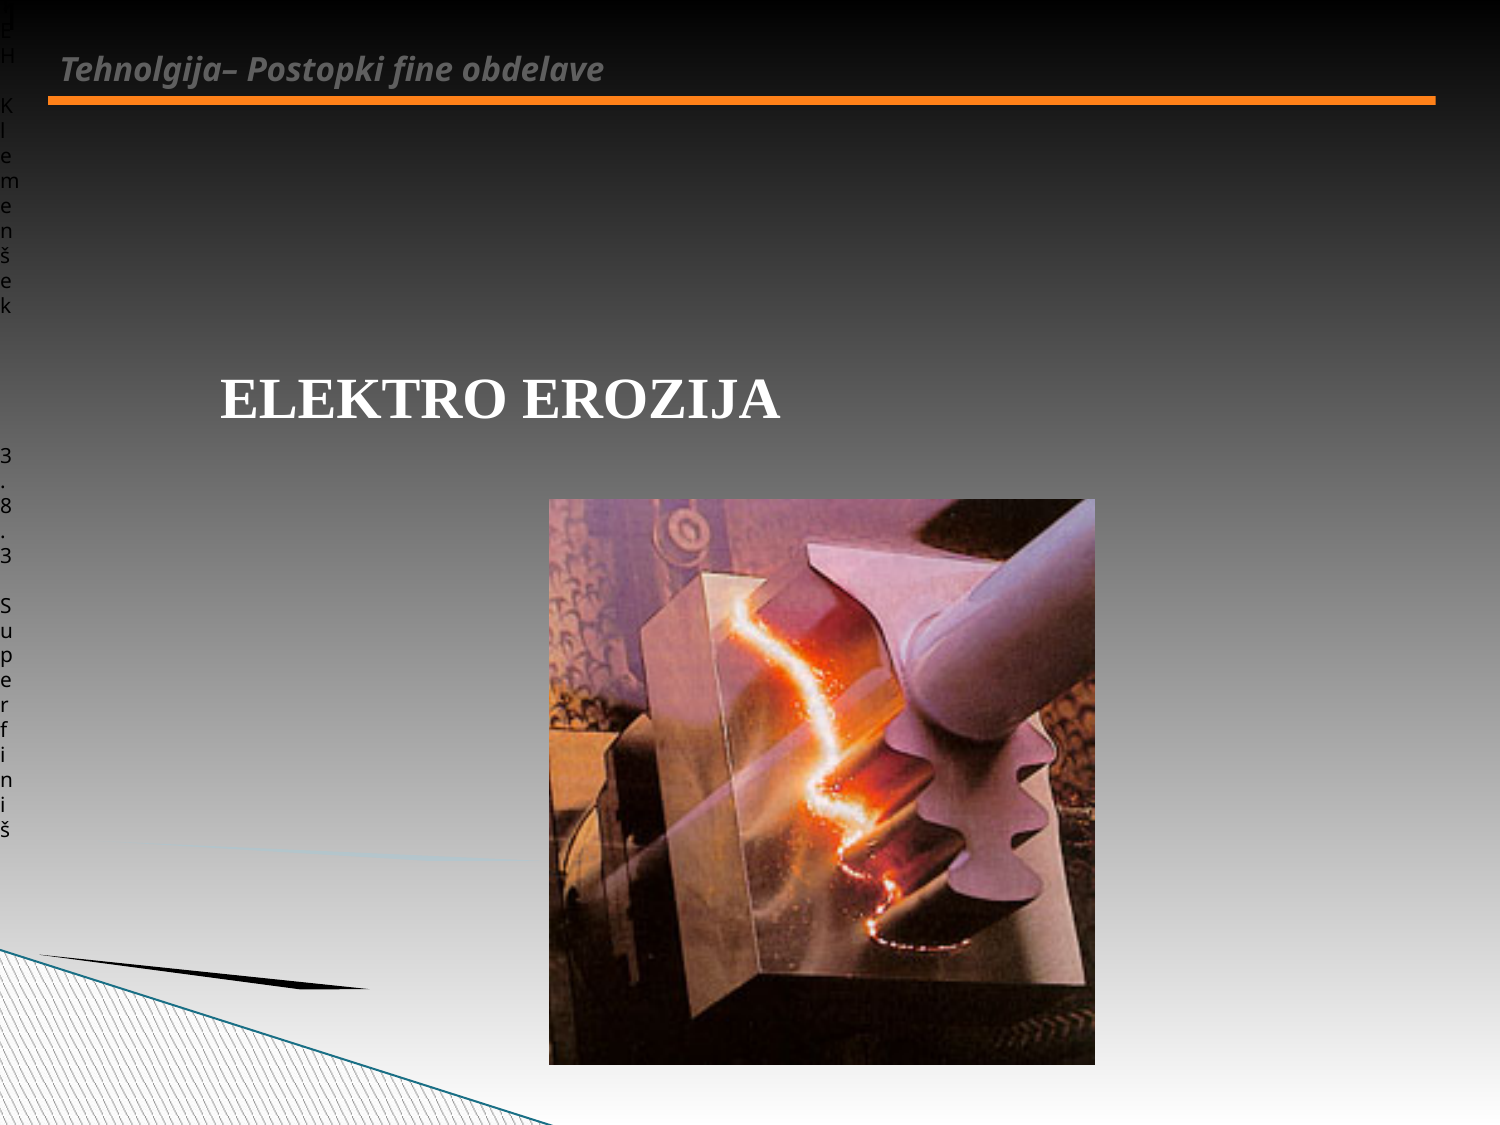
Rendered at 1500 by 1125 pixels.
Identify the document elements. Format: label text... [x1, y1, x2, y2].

text_box ELEKTRO EROZIJA [205, 352, 1247, 498]
picture [549, 499, 1095, 1065]
picture [0, 952, 543, 1125]
